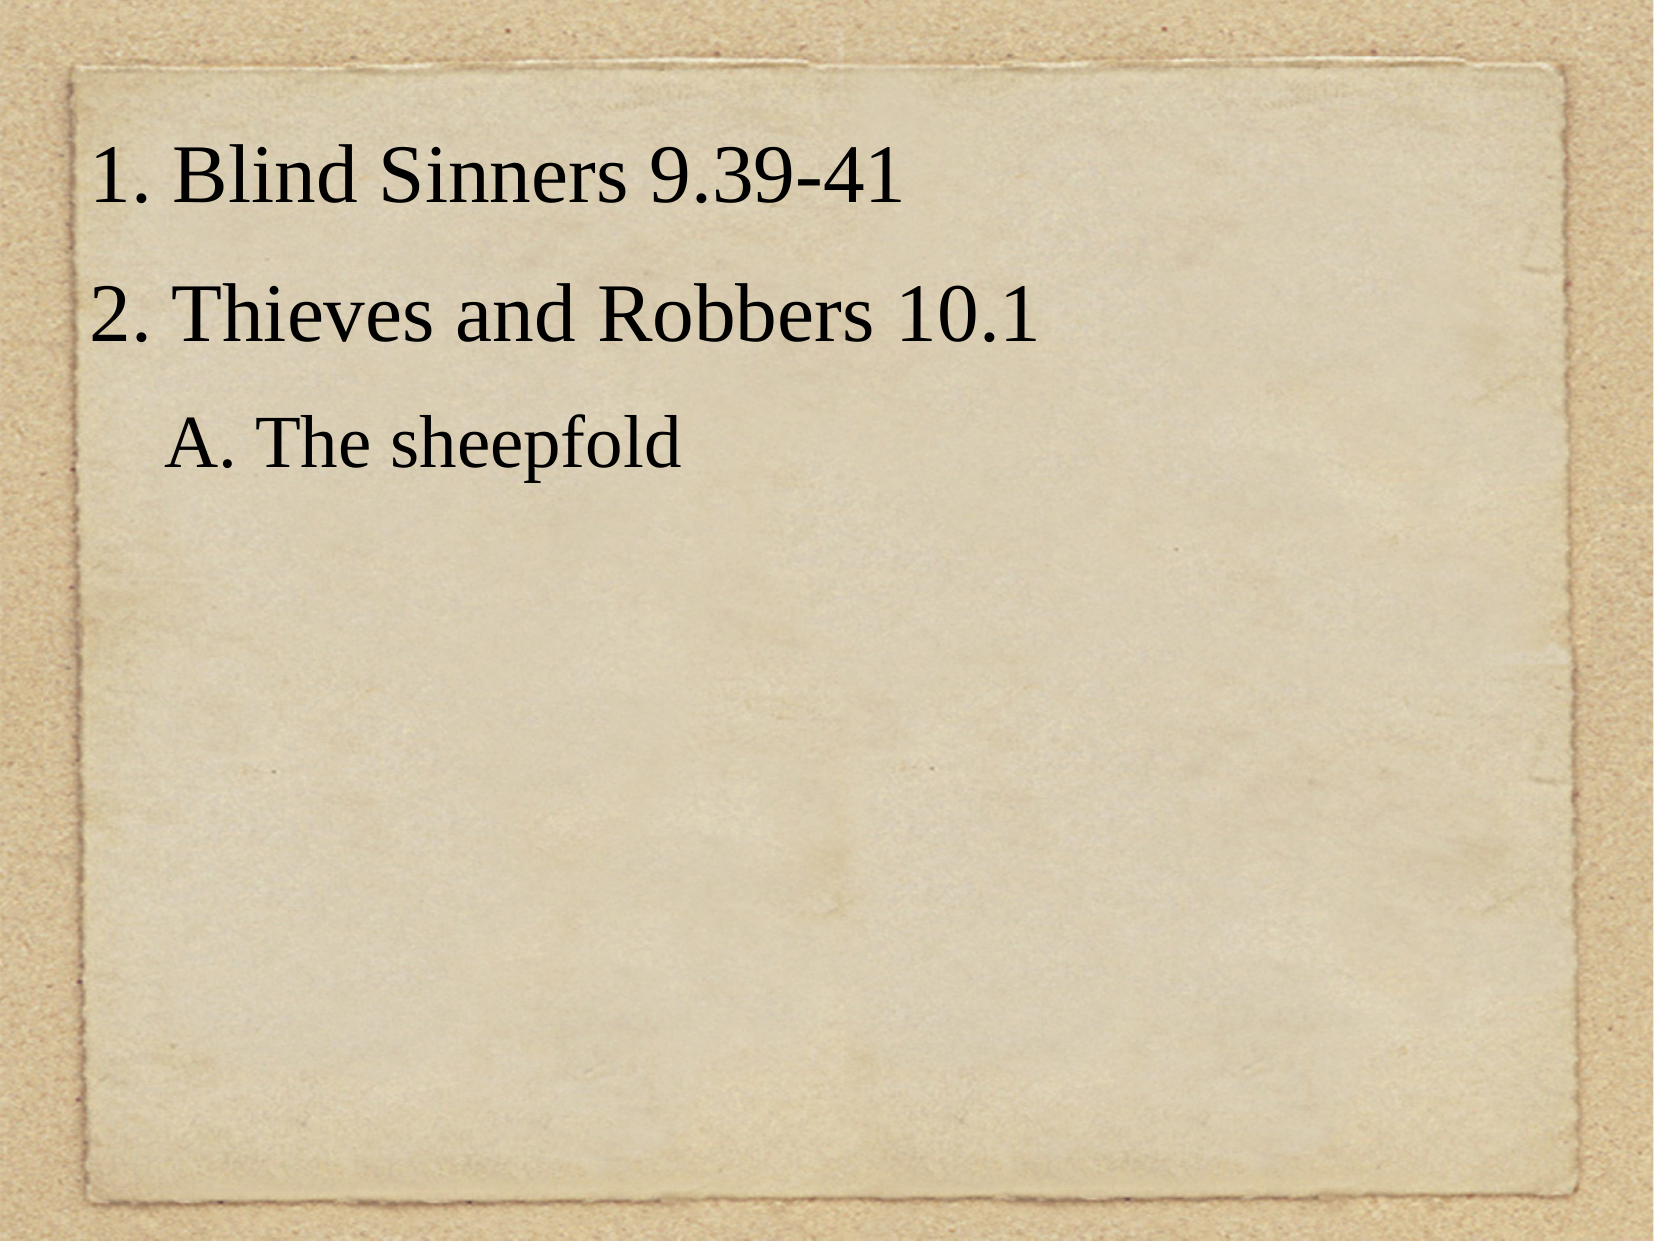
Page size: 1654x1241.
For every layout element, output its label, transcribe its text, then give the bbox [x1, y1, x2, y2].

text_box 1. Blind Sinners 9.39-41 2. Thieves and Robbers 10.1 A. The sheepfold [75, 75, 1576, 1201]
picture [0, 0, 1654, 1241]
